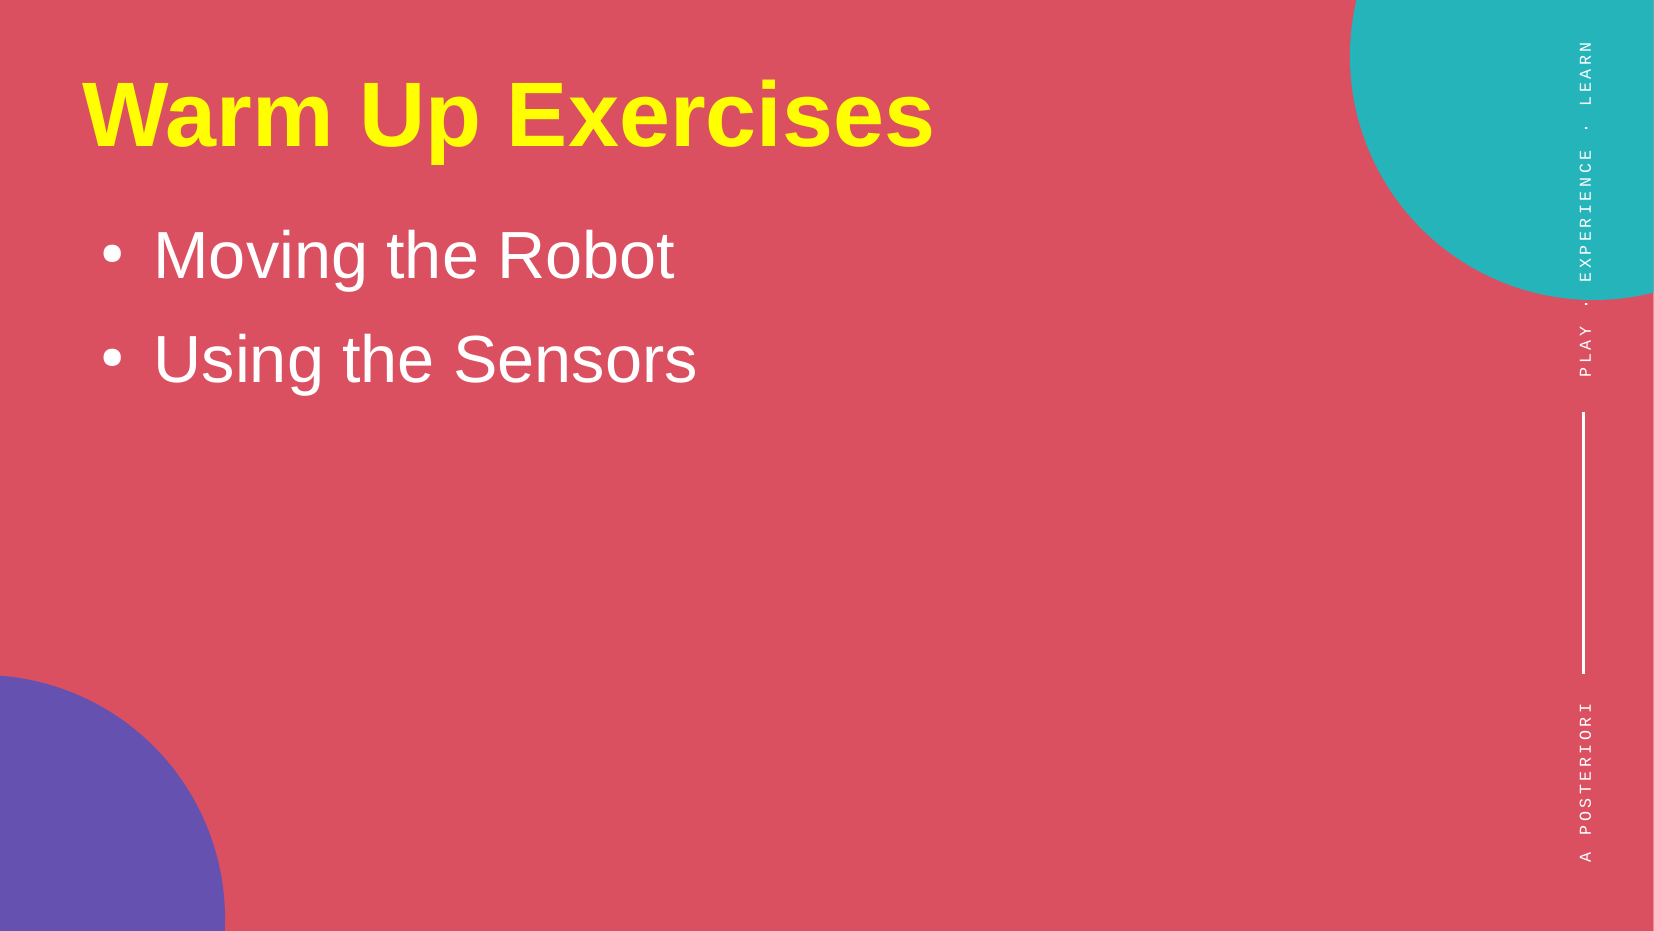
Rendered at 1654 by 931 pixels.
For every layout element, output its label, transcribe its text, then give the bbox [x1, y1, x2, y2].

title Warm Up Exercises [82, 37, 1351, 193]
list Moving the Robot Using the Sensors [82, 217, 1571, 758]
